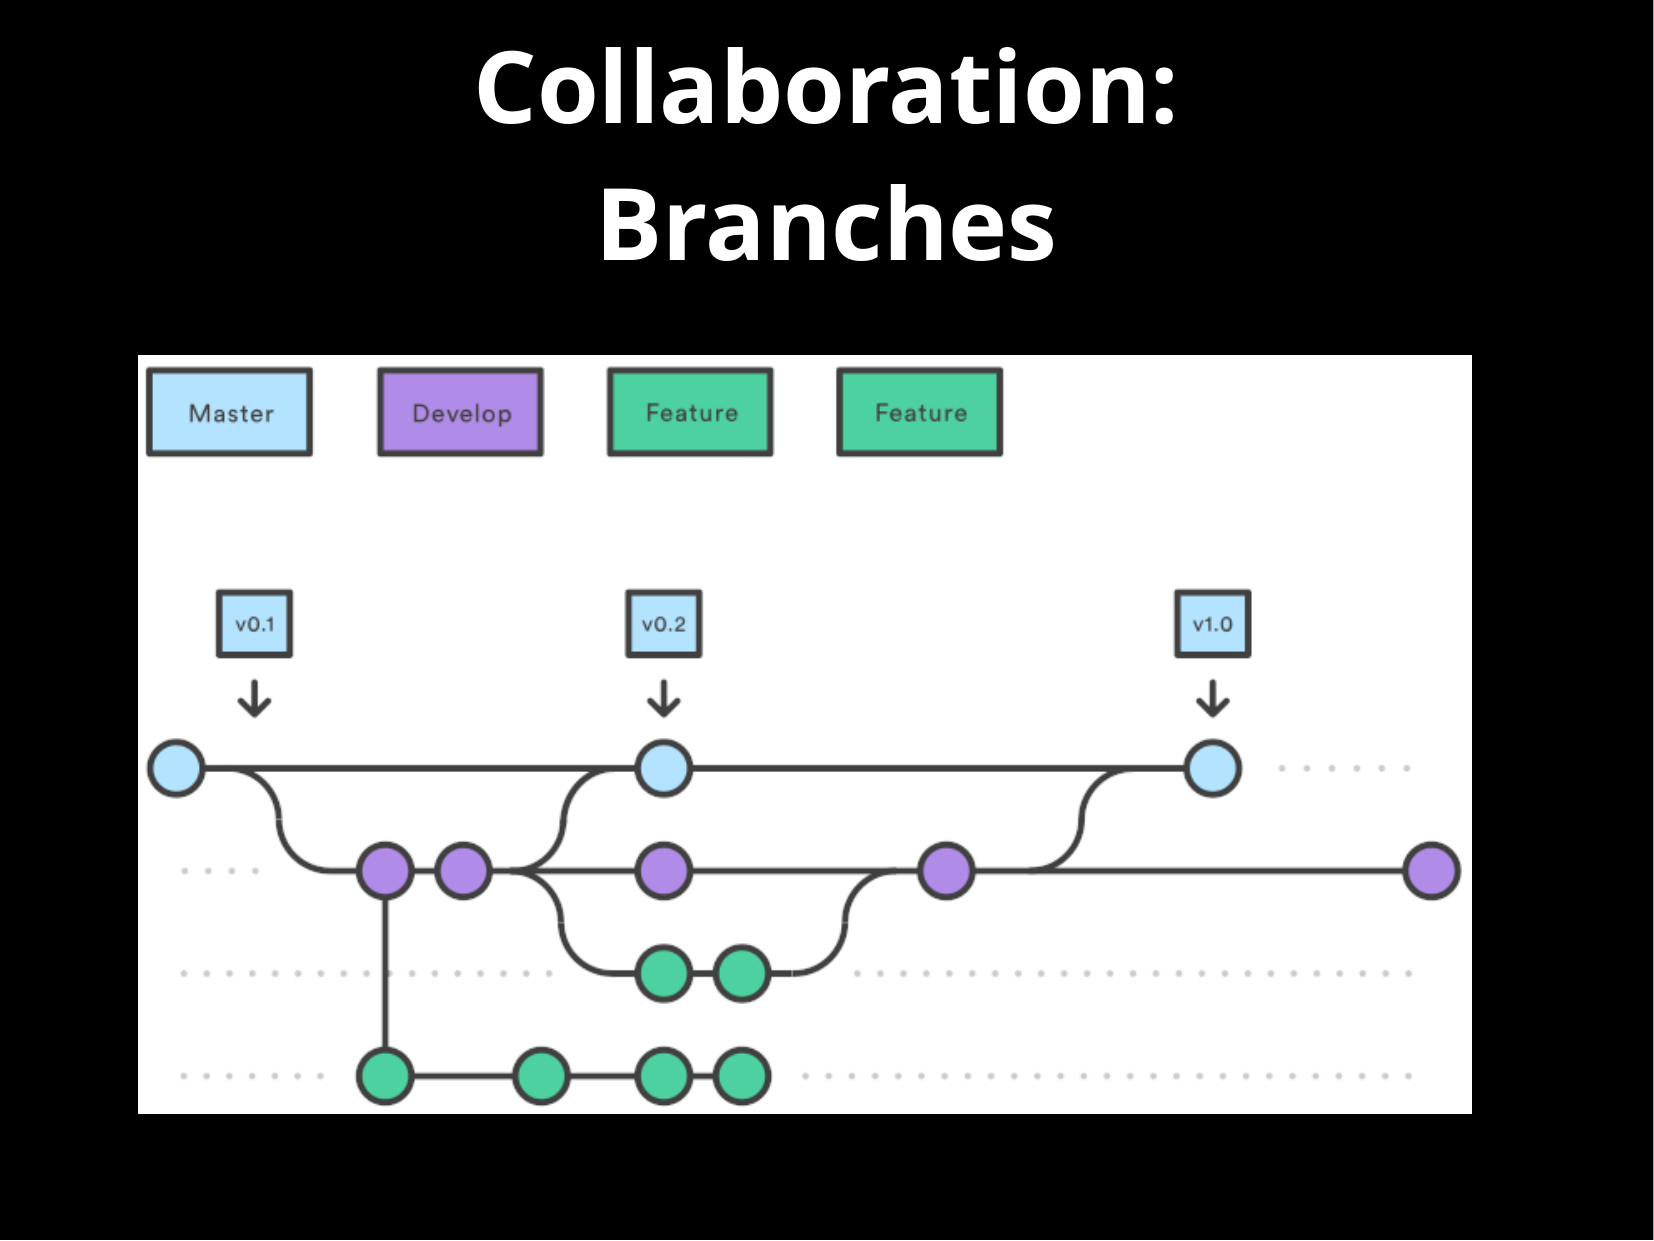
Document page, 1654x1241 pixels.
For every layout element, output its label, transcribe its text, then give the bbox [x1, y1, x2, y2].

title Collaboration: Branches [82, 26, 1571, 280]
picture [138, 355, 1472, 1114]
